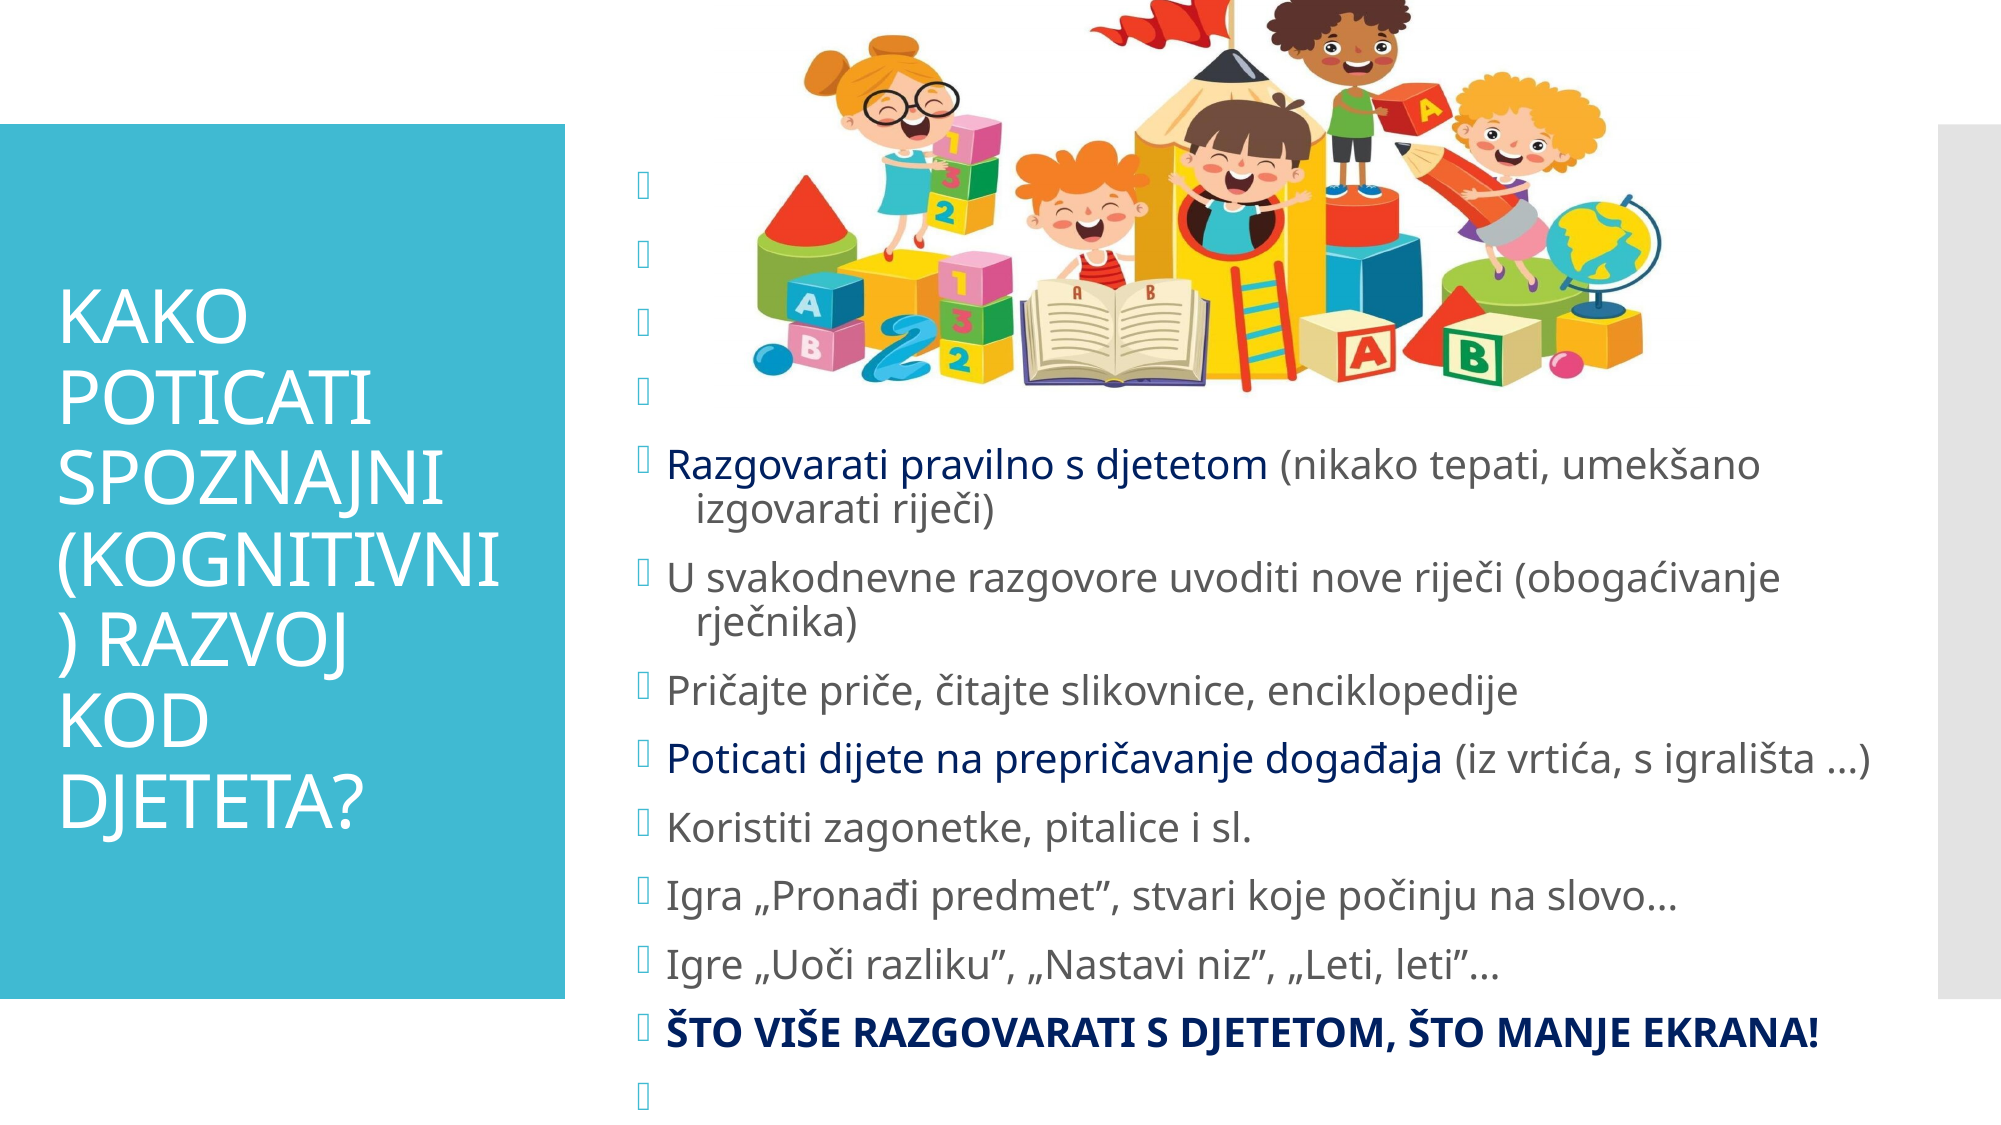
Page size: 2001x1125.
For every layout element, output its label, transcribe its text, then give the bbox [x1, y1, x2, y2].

picture [714, 0, 1700, 408]
title KAKO POTICATI SPOZNAJNI (KOGNITIVNI) RAZVOJ KOD DJETETA? [41, 184, 526, 940]
list Razgovarati pravilno s djetetom (nikako tepati, umekšano izgovarati riječi) U svakodnevne razgovore uvoditi nove riječi (obogaćivanje rječnika) Pričajte priče, čitajte slikovnice, enciklopedije Poticati dijete na prepričavanje događaja (iz vrtića, s igrališta …) Koristiti zagonetke, pitalice i sl. Igra „Pronađi predmet”, stvari koje počinju na slovo… Igre „Uoči razliku”, „Nastavi niz”, „Leti, leti”… ŠTO VIŠE RAZGOVARATI S DJETETOM, ŠTO MANJE EKRANA! [621, 157, 1898, 1110]
